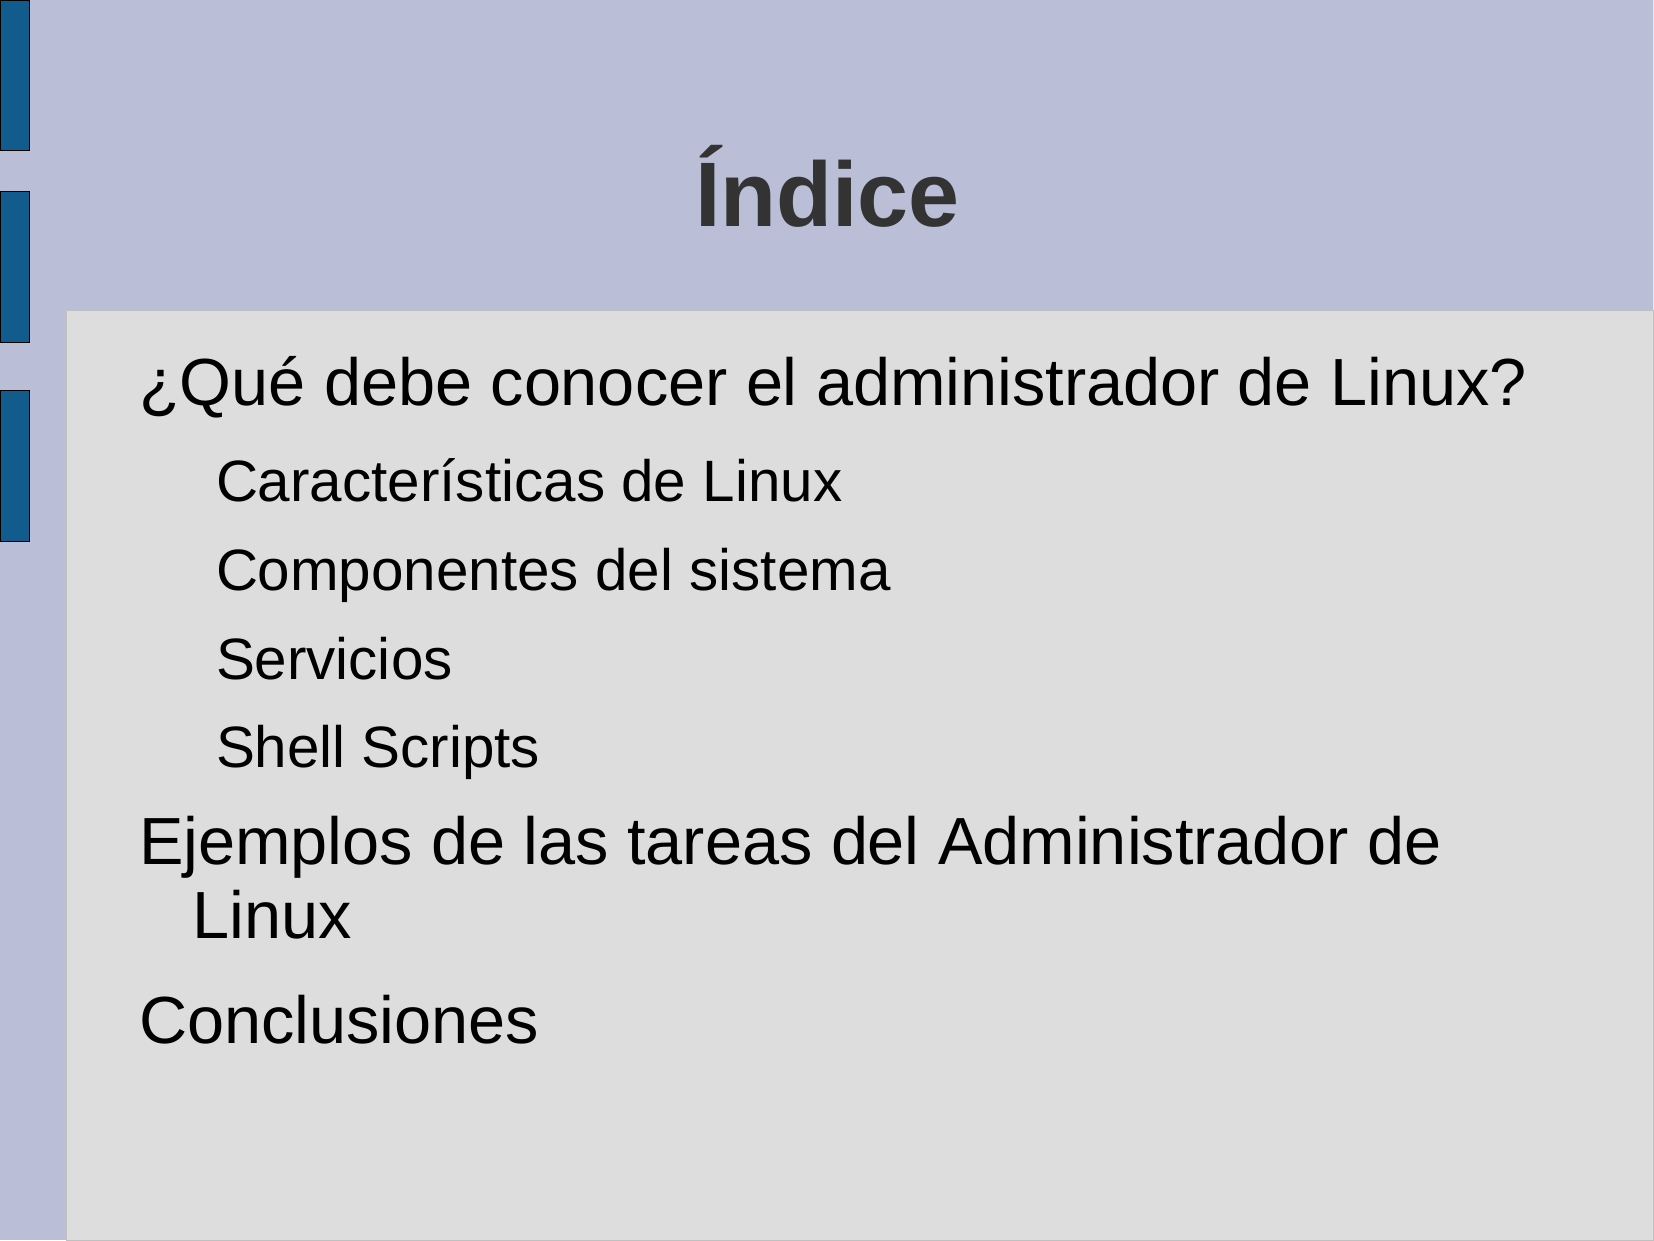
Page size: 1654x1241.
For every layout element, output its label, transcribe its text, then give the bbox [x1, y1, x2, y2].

list ¿Qué debe conocer el administrador de Linux? Características de Linux Componentes del sistema Servicios Shell Scripts Ejemplos de las tareas del Administrador de Linux Conclusiones [121, 344, 1534, 1133]
title Índice [121, 91, 1534, 299]
